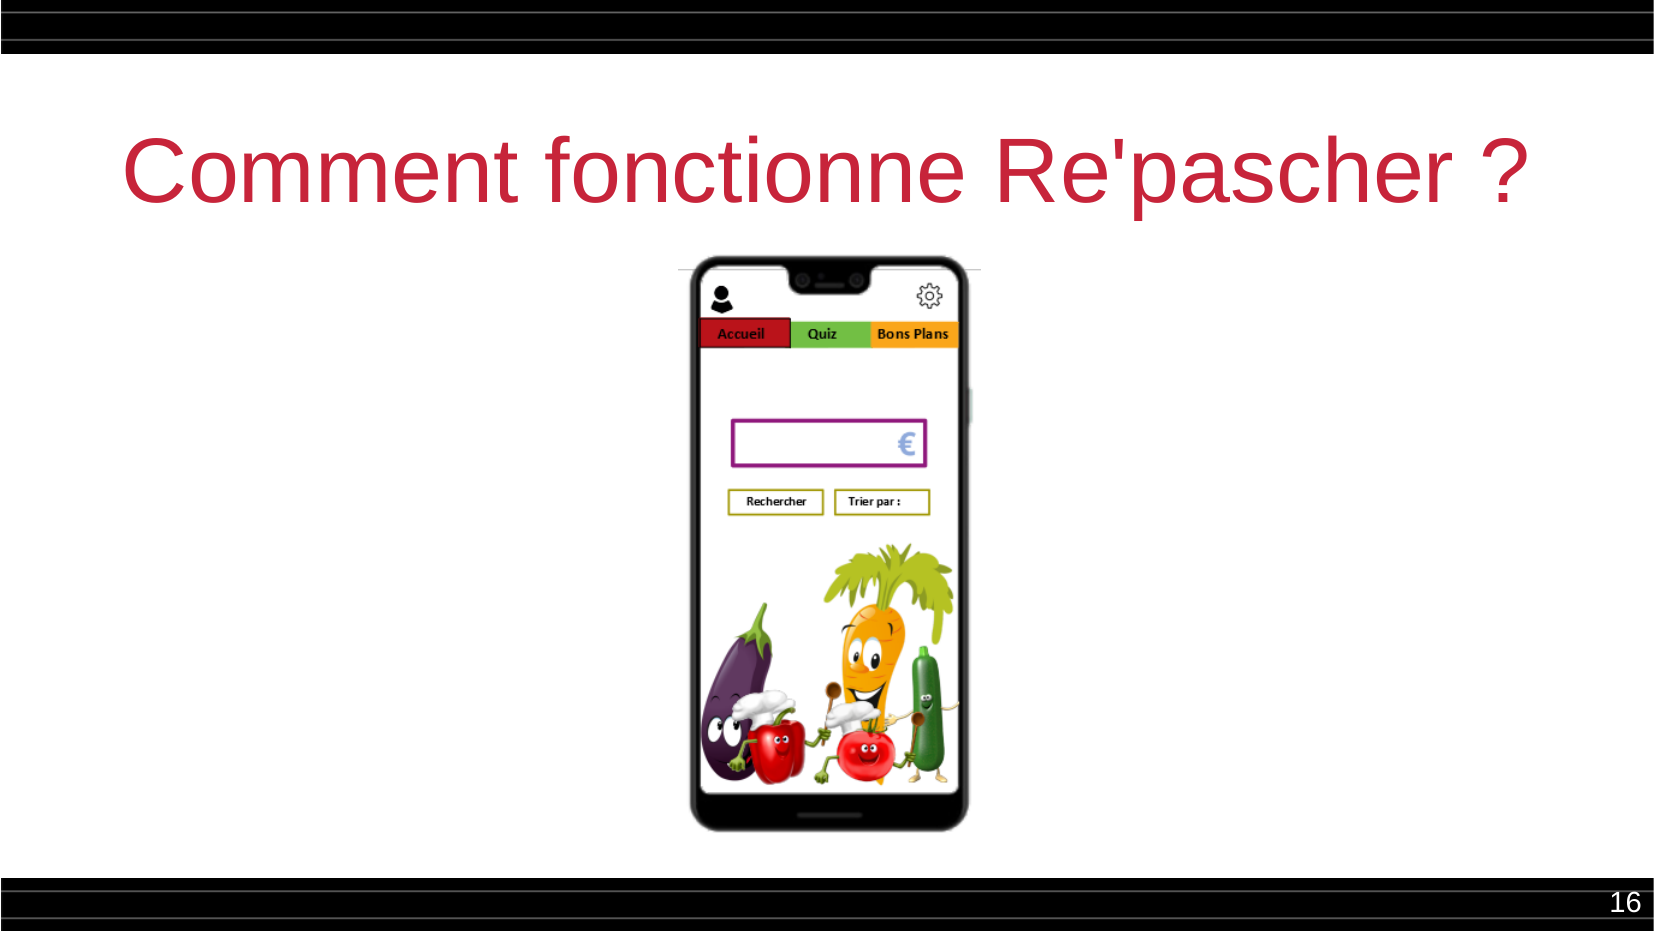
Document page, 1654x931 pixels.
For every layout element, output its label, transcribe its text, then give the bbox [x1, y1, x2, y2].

picture [1, 878, 1654, 931]
title Comment fonctionne Re'pascher ? [82, 92, 1571, 249]
picture [678, 250, 981, 839]
picture [1, 0, 1654, 54]
